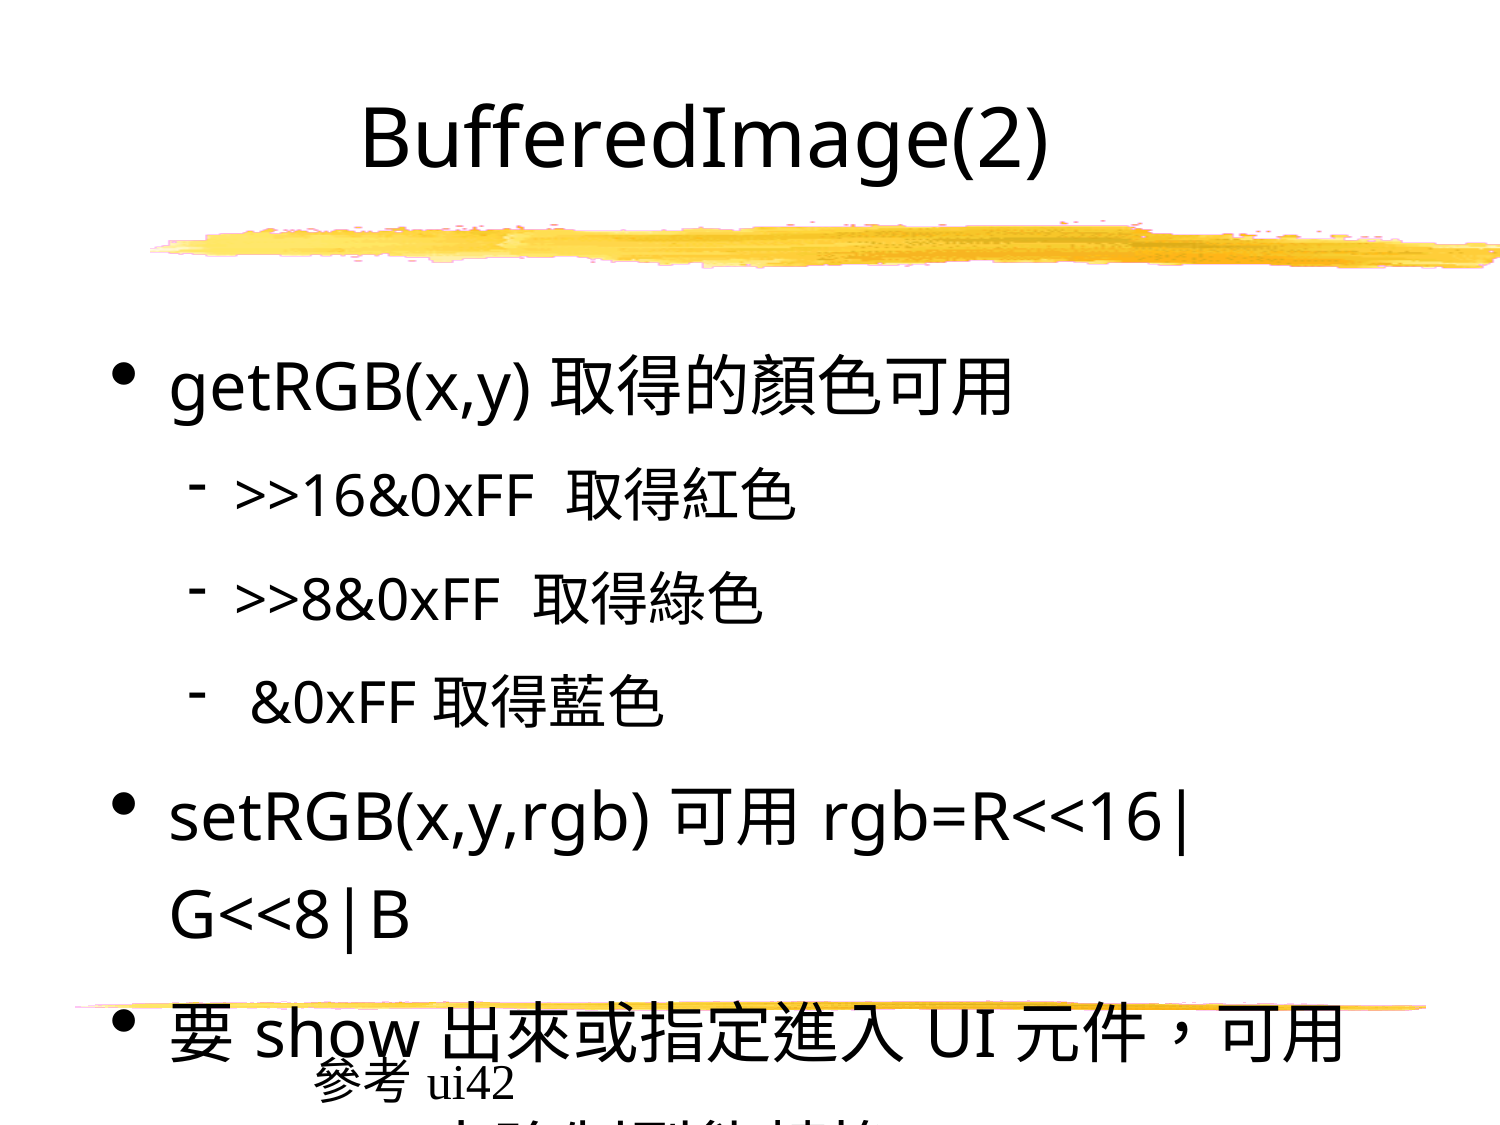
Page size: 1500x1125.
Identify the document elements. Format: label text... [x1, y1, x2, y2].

title BufferedImage(2) [66, 35, 1342, 225]
picture [150, 215, 1500, 279]
list getRGB(x,y)取得的顏色可用 >>16&0xFF 取得紅色 >>8&0xFF 取得綠色 &0xFF取得藍色 setRGB(x,y,rgb)可用rgb=R<<16|G<<8|B 要show出來或指定進入UI元件，可用 (Image)來強制型態轉換 [112, 324, 1388, 1000]
text_box 參考ui42 [312, 1041, 514, 1102]
picture [75, 999, 1426, 1013]
picture [196, 1008, 206, 1013]
